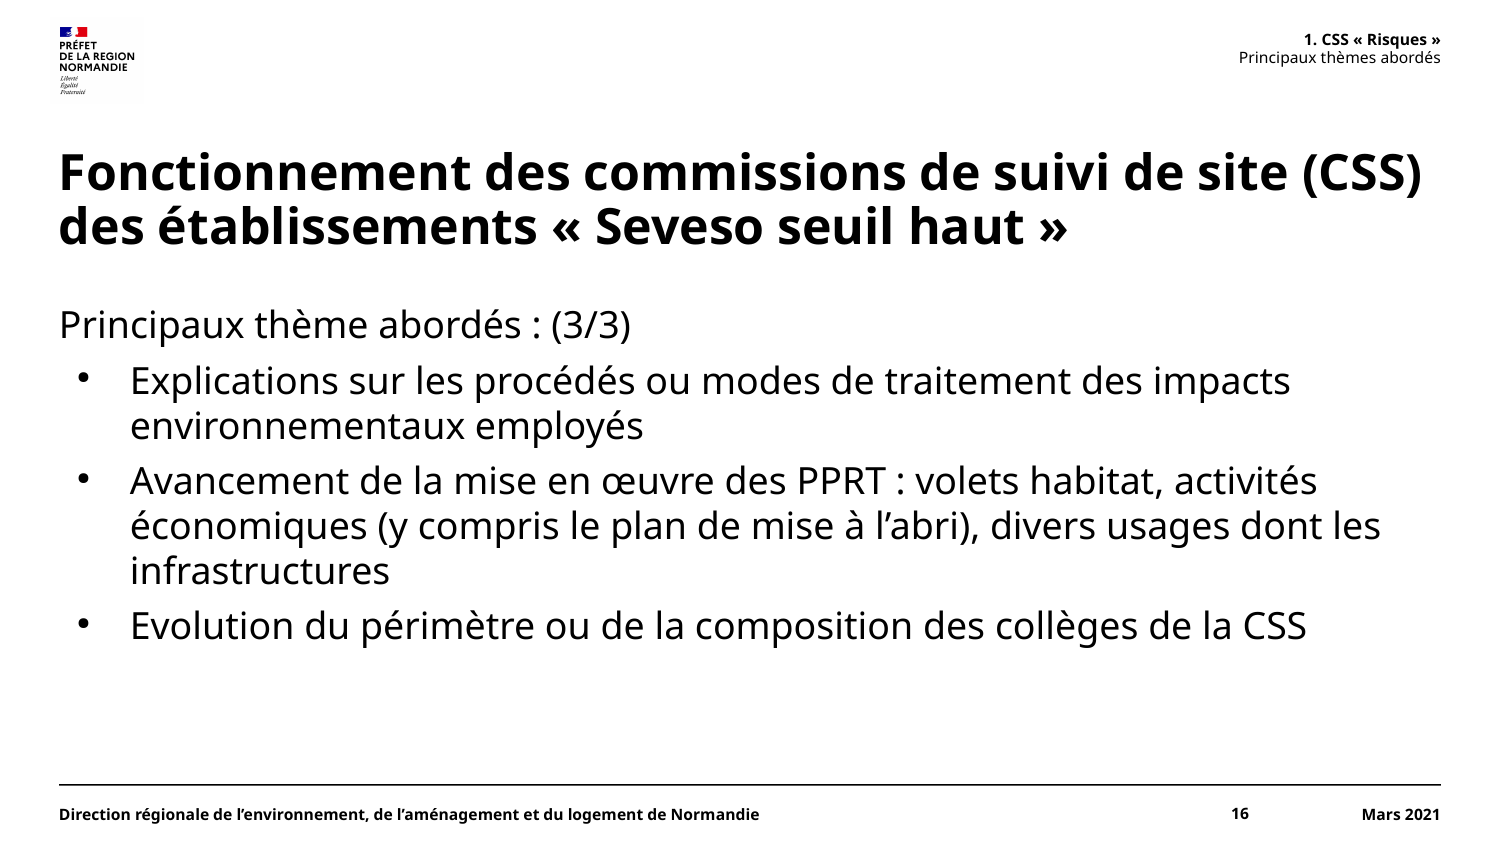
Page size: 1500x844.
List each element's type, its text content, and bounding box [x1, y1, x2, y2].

picture [50, 17, 144, 104]
list Principaux thème abordés : (3/3) Explications sur les procédés ou modes de traitement des impacts environnementaux employés Avancement de la mise en œuvre des PPRT : volets habitat, activités économiques (y compris le plan de mise à l’abri), divers usages dont les infrastructures Evolution du périmètre ou de la composition des collèges de la CSS [59, 301, 1454, 724]
slide_number Mars 2021 [1249, 784, 1441, 844]
footer Direction régionale de l’environnement, de l’aménagement et du logement de Normandie [59, 784, 1027, 844]
list CSS « Risques » Principaux thèmes abordés [543, 29, 1441, 89]
slide_number <numéro> [1027, 784, 1249, 844]
title Fonctionnement des commissions de suivi de site (CSS) des établissements « Seveso seuil haut » [59, 147, 1441, 266]
